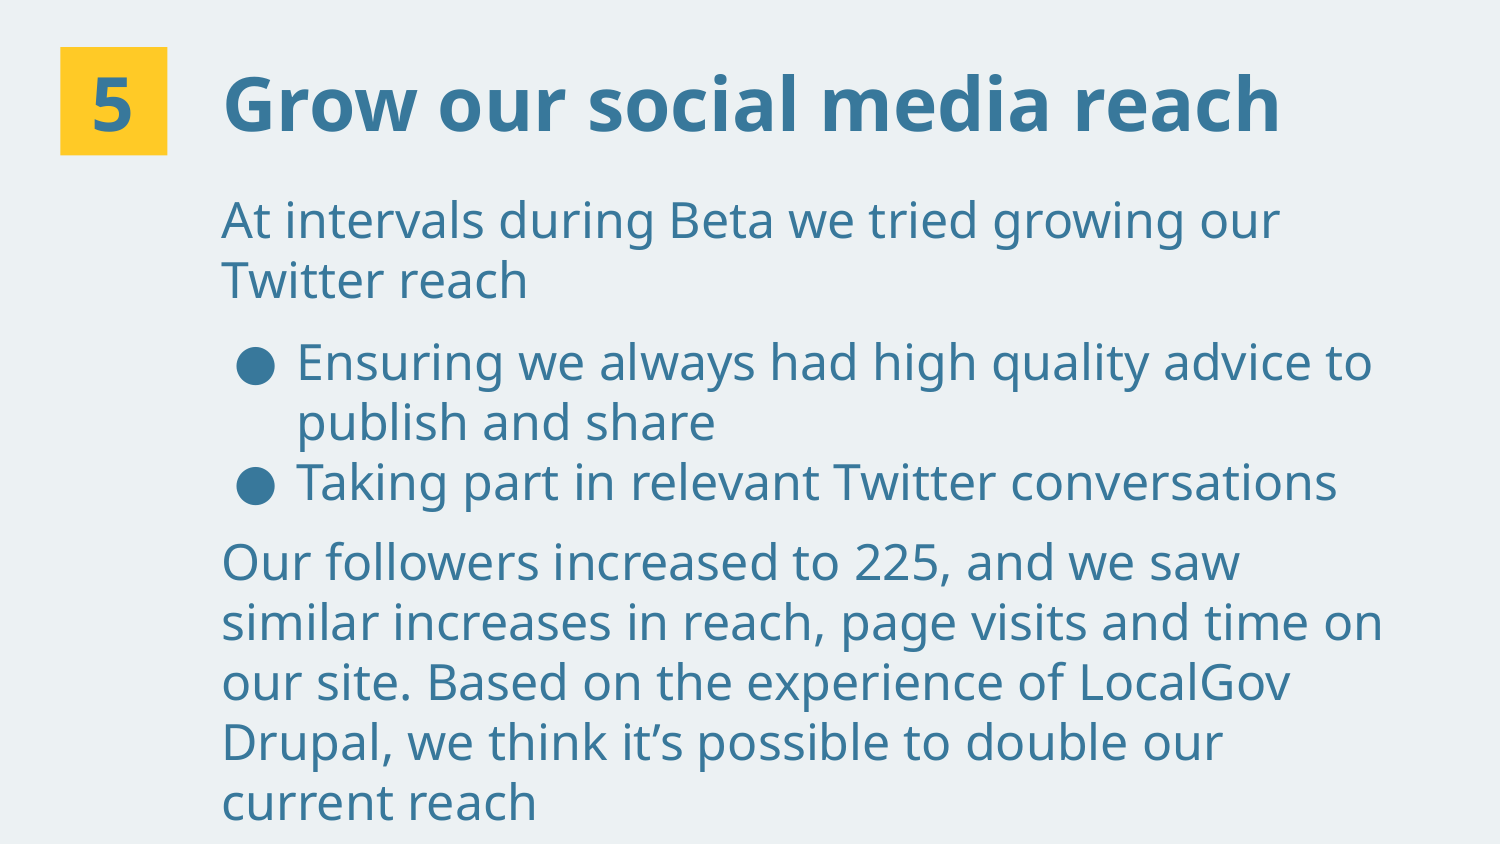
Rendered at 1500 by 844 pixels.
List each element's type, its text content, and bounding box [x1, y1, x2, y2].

subtitle At intervals during Beta we tried growing our Twitter reach Ensuring we always had high quality advice to publish and share Taking part in relevant Twitter conversations Our followers increased to 225, and we saw similar increases in reach, page visits and time on our site. Based on the experience of LocalGov Drupal, we think it’s possible to double our current reach [221, 189, 1402, 784]
title Grow our social media reach [222, 47, 1403, 156]
title 5 [60, 47, 168, 156]
